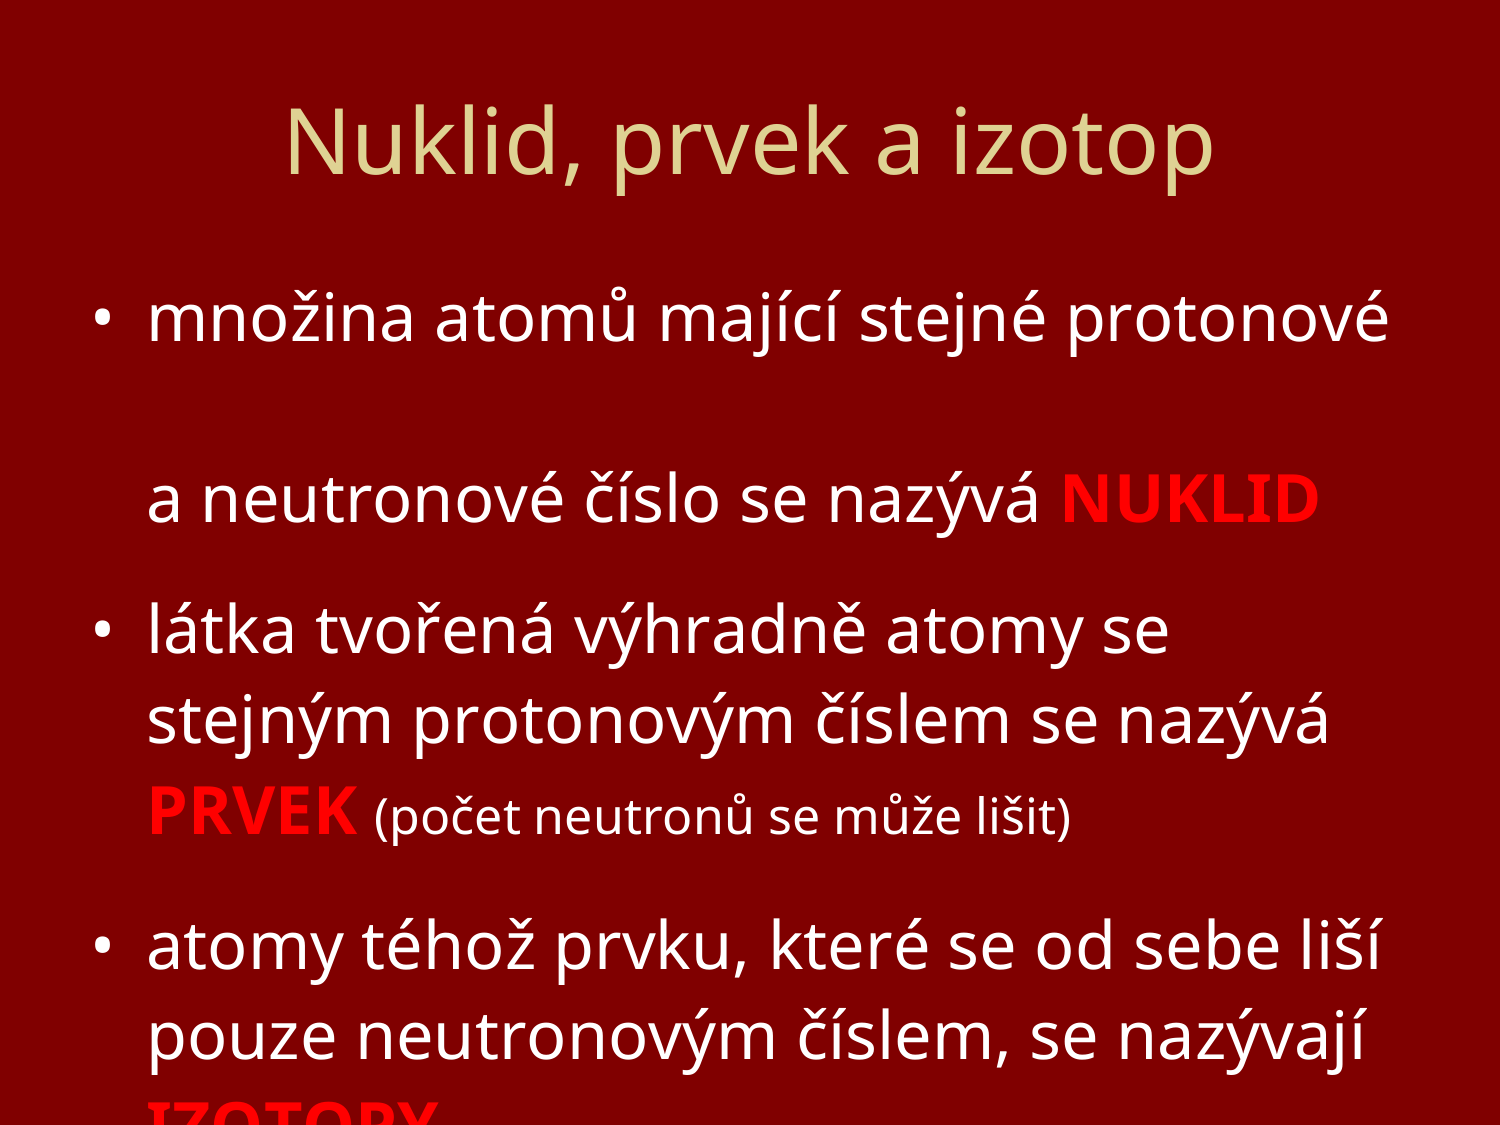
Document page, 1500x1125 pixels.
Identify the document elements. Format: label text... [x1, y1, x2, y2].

list množina atomů mající stejné protonové a neutronové číslo se nazývá NUKLID látka tvořená výhradně atomy se stejným protonovým číslem se nazývá PRVEK (počet neutronů se může lišit) atomy téhož prvku, které se od sebe liší pouze neutronovým číslem, se nazývají IZOTOPY [75, 262, 1426, 1107]
title Nuklid, prvek a izotop [75, 45, 1426, 233]
